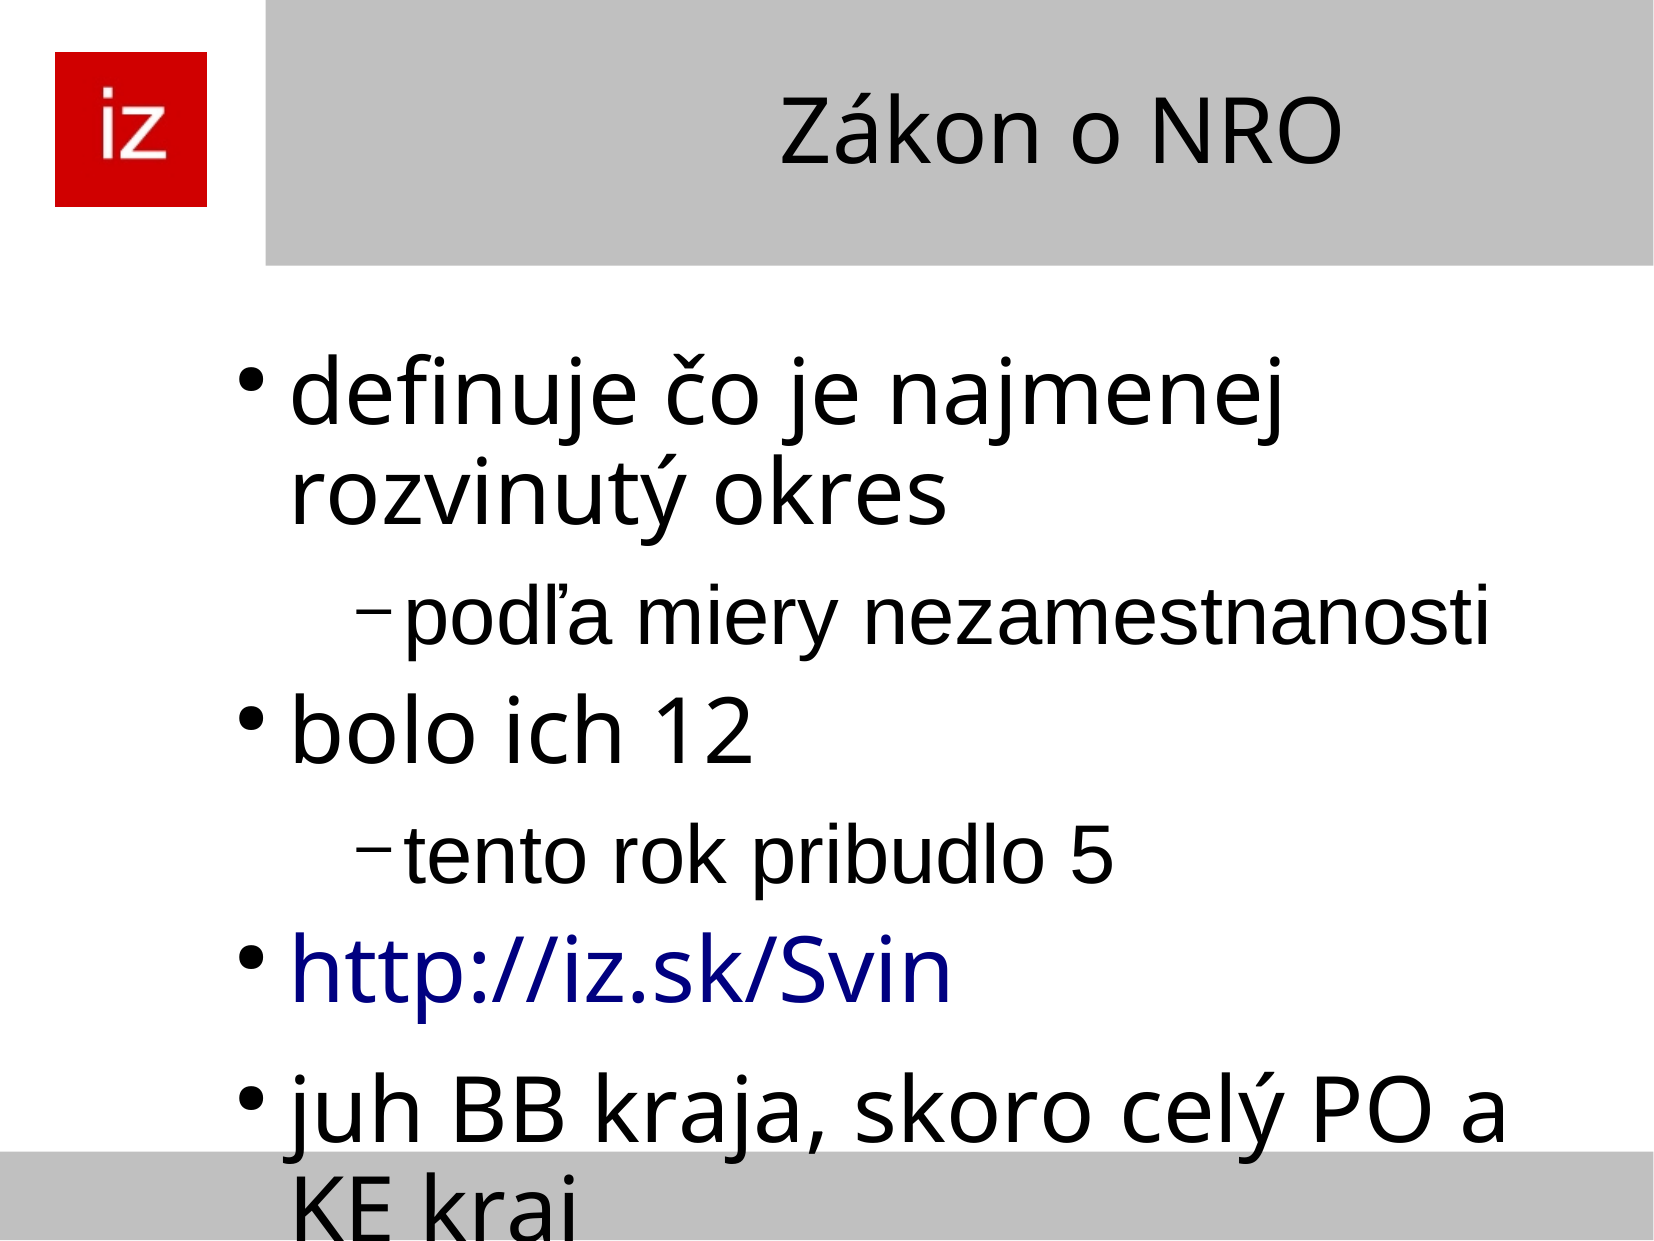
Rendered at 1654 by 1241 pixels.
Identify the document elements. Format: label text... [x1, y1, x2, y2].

title Zákon o NRO [561, 29, 1565, 237]
picture [55, 52, 207, 207]
list definuje čo je najmenej rozvinutý okres podľa miery nezamestnanosti bolo ich 12 tento rok pribudlo 5 http://iz.sk/Svin juh BB kraja, skoro celý PO a KE kraj [121, 344, 1533, 1126]
